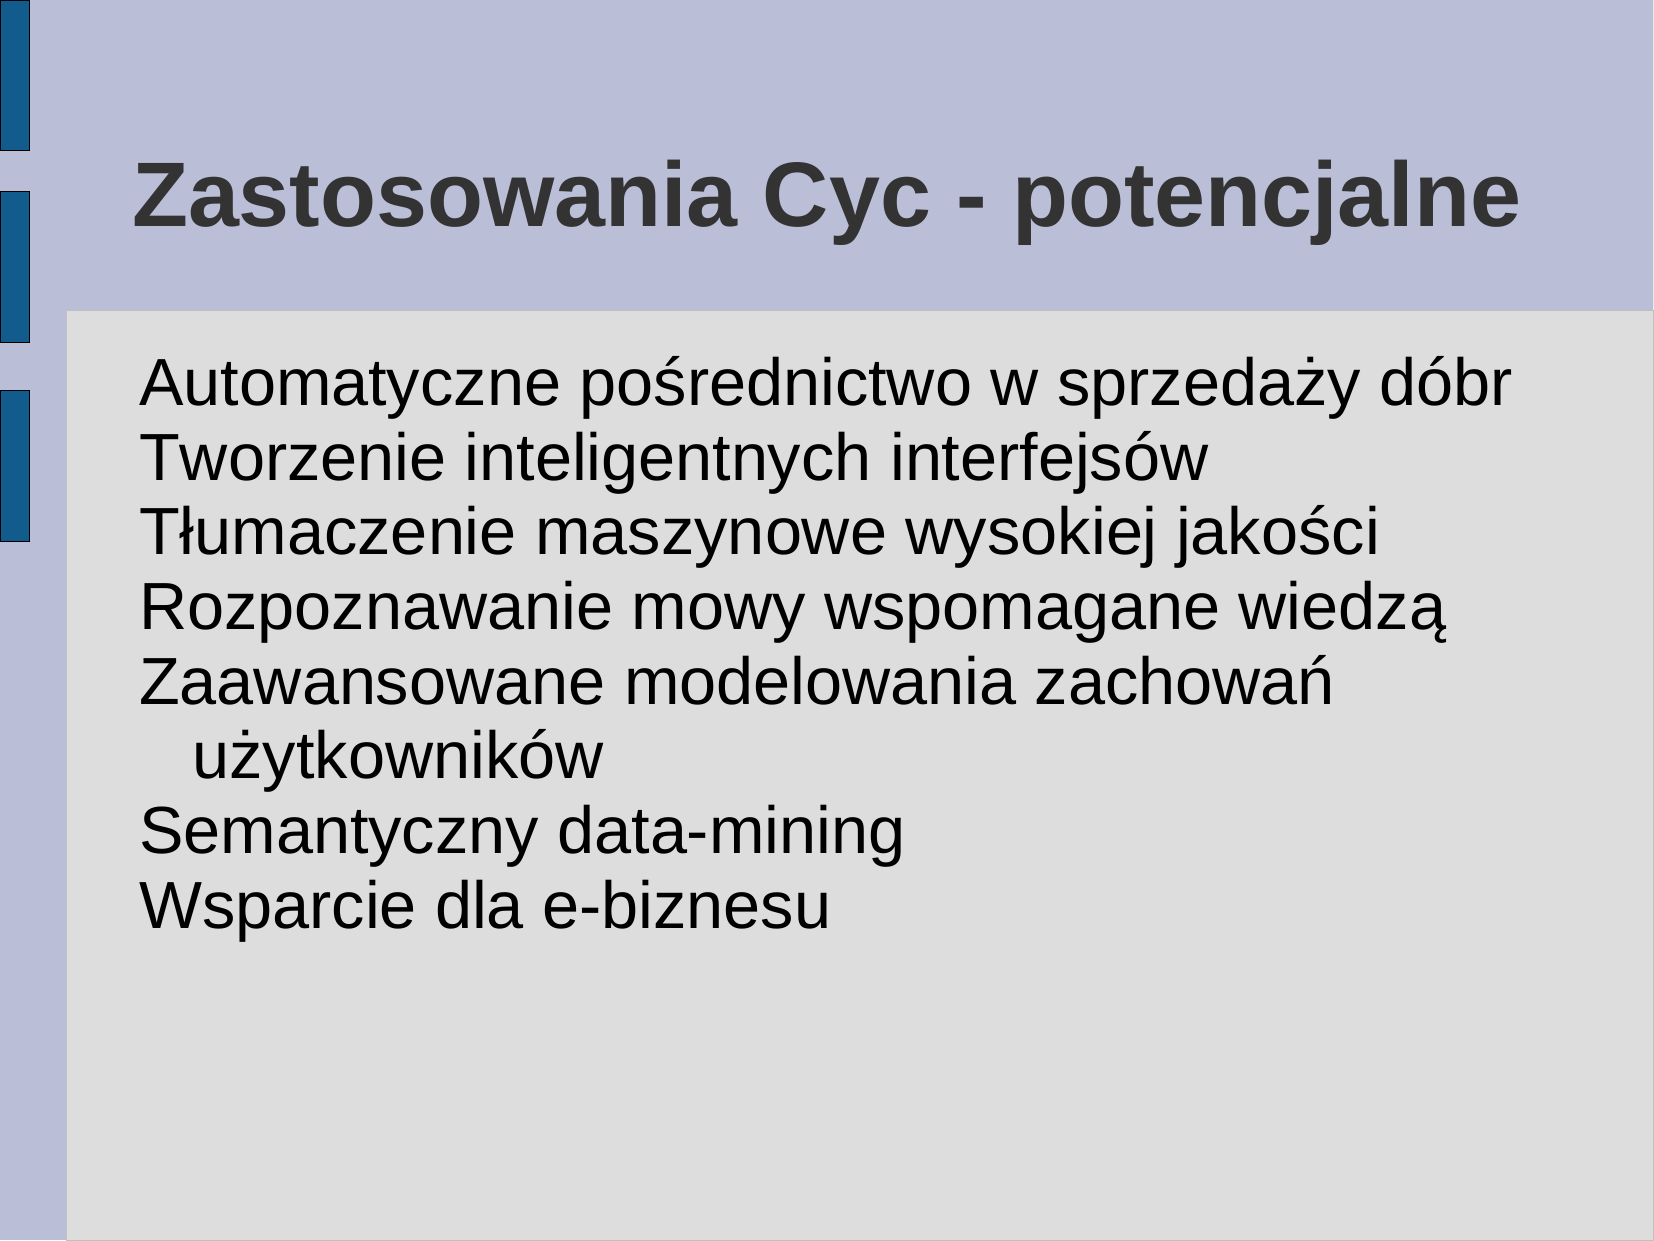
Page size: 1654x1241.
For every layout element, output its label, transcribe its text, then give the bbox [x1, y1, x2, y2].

title Zastosowania Cyc - potencjalne [121, 91, 1534, 299]
list Automatyczne pośrednictwo w sprzedaży dóbr Tworzenie inteligentnych interfejsów Tłumaczenie maszynowe wysokiej jakości Rozpoznawanie mowy wspomagane wiedzą Zaawansowane modelowania zachowań użytkowników Semantyczny data-mining Wsparcie dla e-biznesu [121, 344, 1534, 1127]
